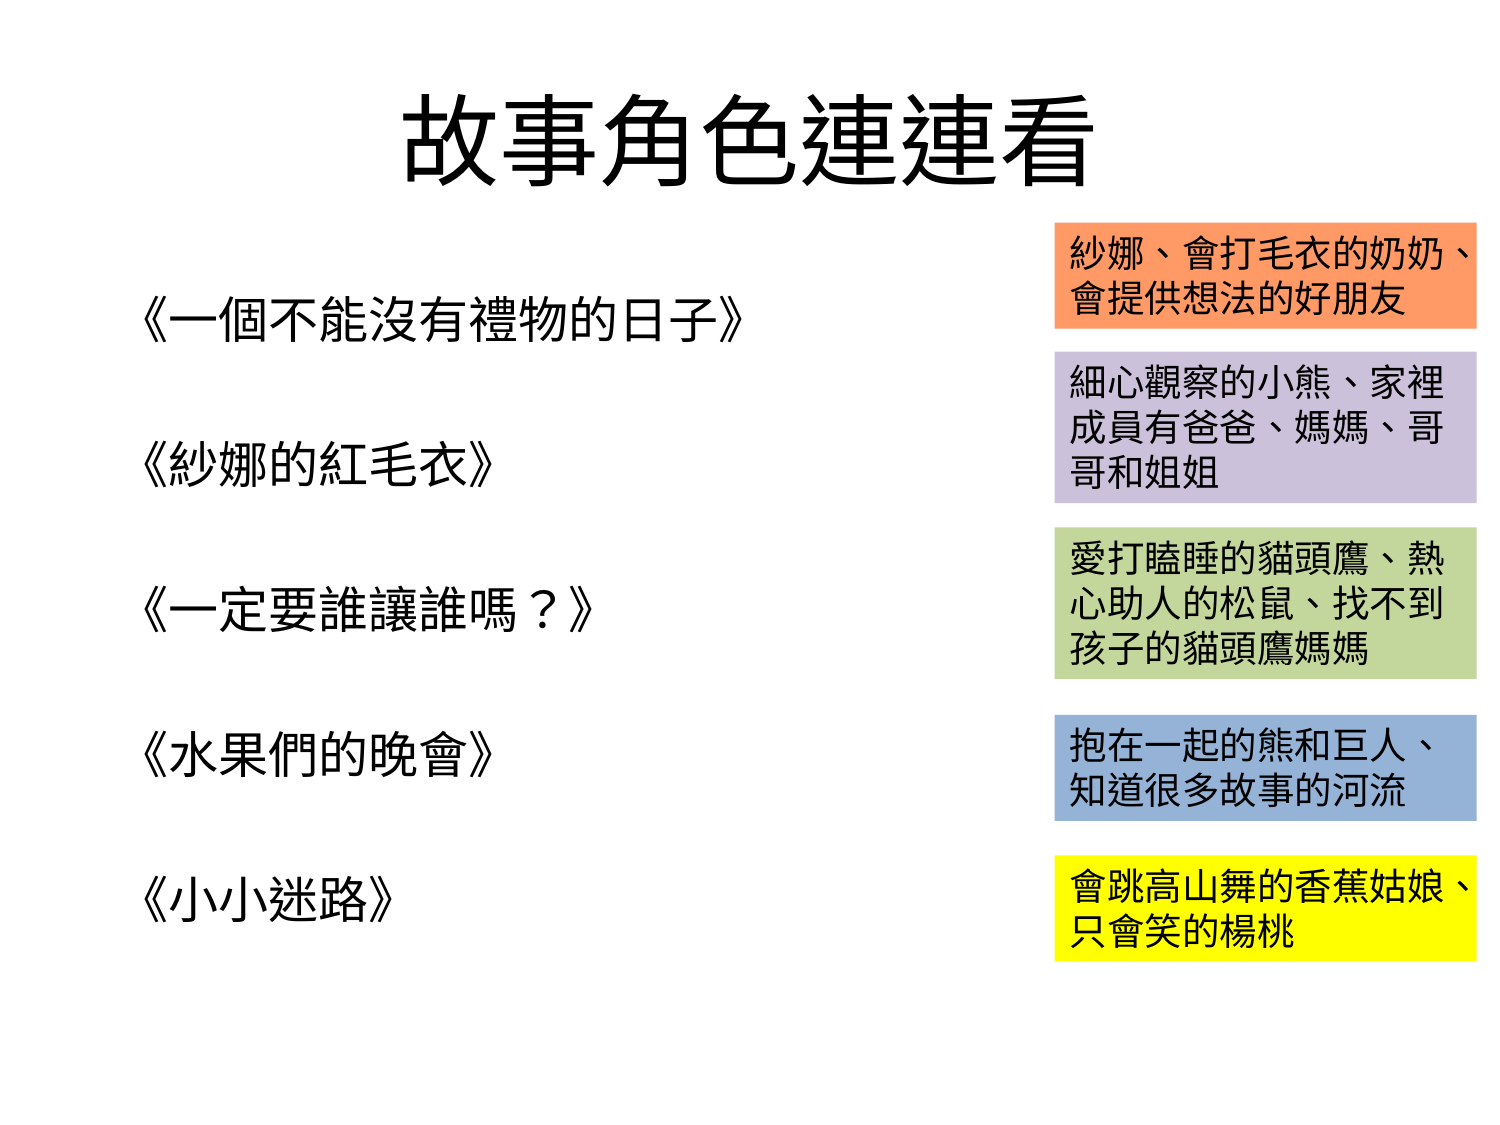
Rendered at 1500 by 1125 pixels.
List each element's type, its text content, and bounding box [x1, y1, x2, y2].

text_box 紗娜、會打毛衣的奶奶、會提供想法的好朋友 [1054, 222, 1477, 329]
title 故事角色連連看 [75, 45, 1426, 233]
list 《一個不能沒有禮物的日子》 《紗娜的紅毛衣》 《一定要誰讓誰嗎？》 《水果們的晚會》 《小小迷路》 [46, 281, 833, 1050]
text_box 會跳高山舞的香蕉姑娘、只會笑的楊桃 [1054, 855, 1477, 962]
text_box 愛打瞌睡的貓頭鷹、熱心助人的松鼠、找不到孩子的貓頭鷹媽媽 [1054, 527, 1477, 679]
text_box 抱在一起的熊和巨人、知道很多故事的河流 [1054, 714, 1477, 821]
text_box 細心觀察的小熊、家裡成員有爸爸、媽媽、哥哥和姐姐 [1054, 351, 1477, 504]
